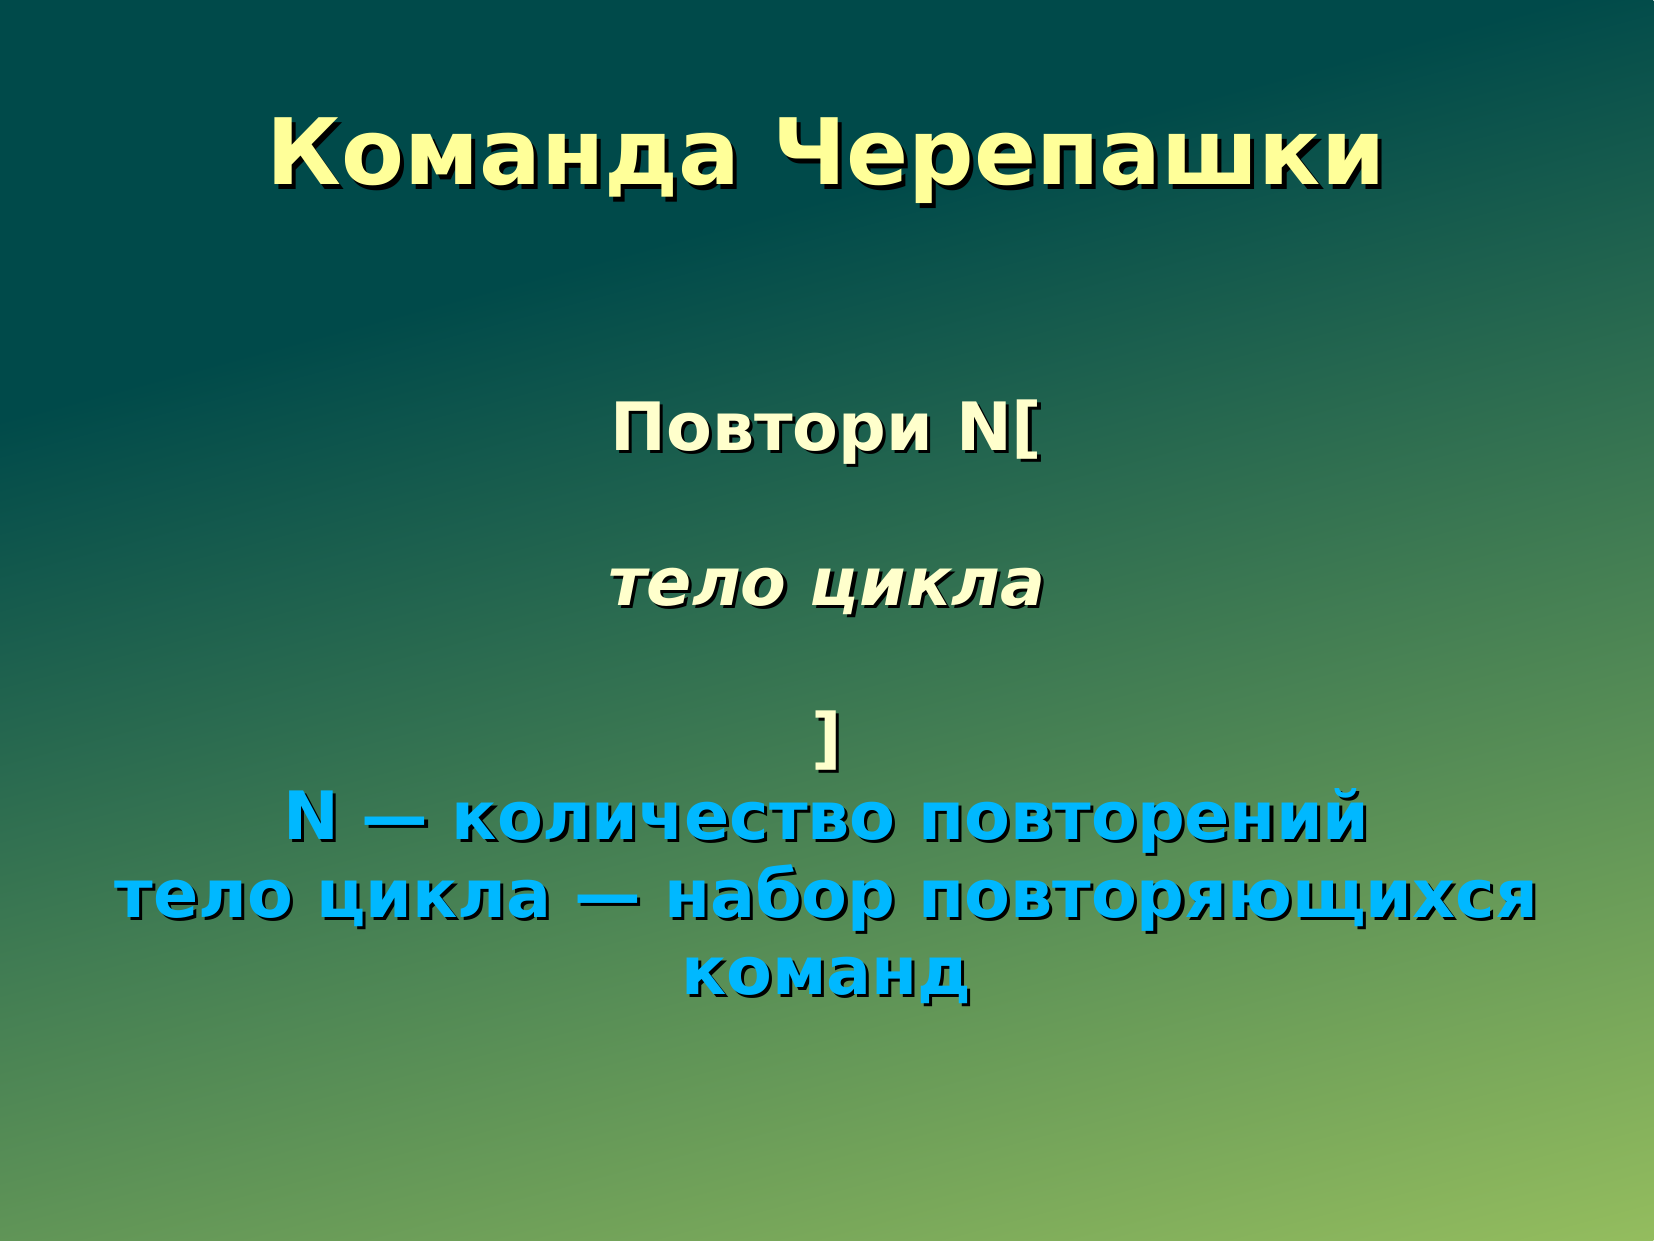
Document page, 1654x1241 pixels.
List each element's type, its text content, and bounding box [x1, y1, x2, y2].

subtitle Повтори N[ тело цикла ] N — количество повторений тело цикла — набор повторяющихся команд [82, 297, 1571, 1102]
title Команда Черепашки [82, 56, 1571, 250]
